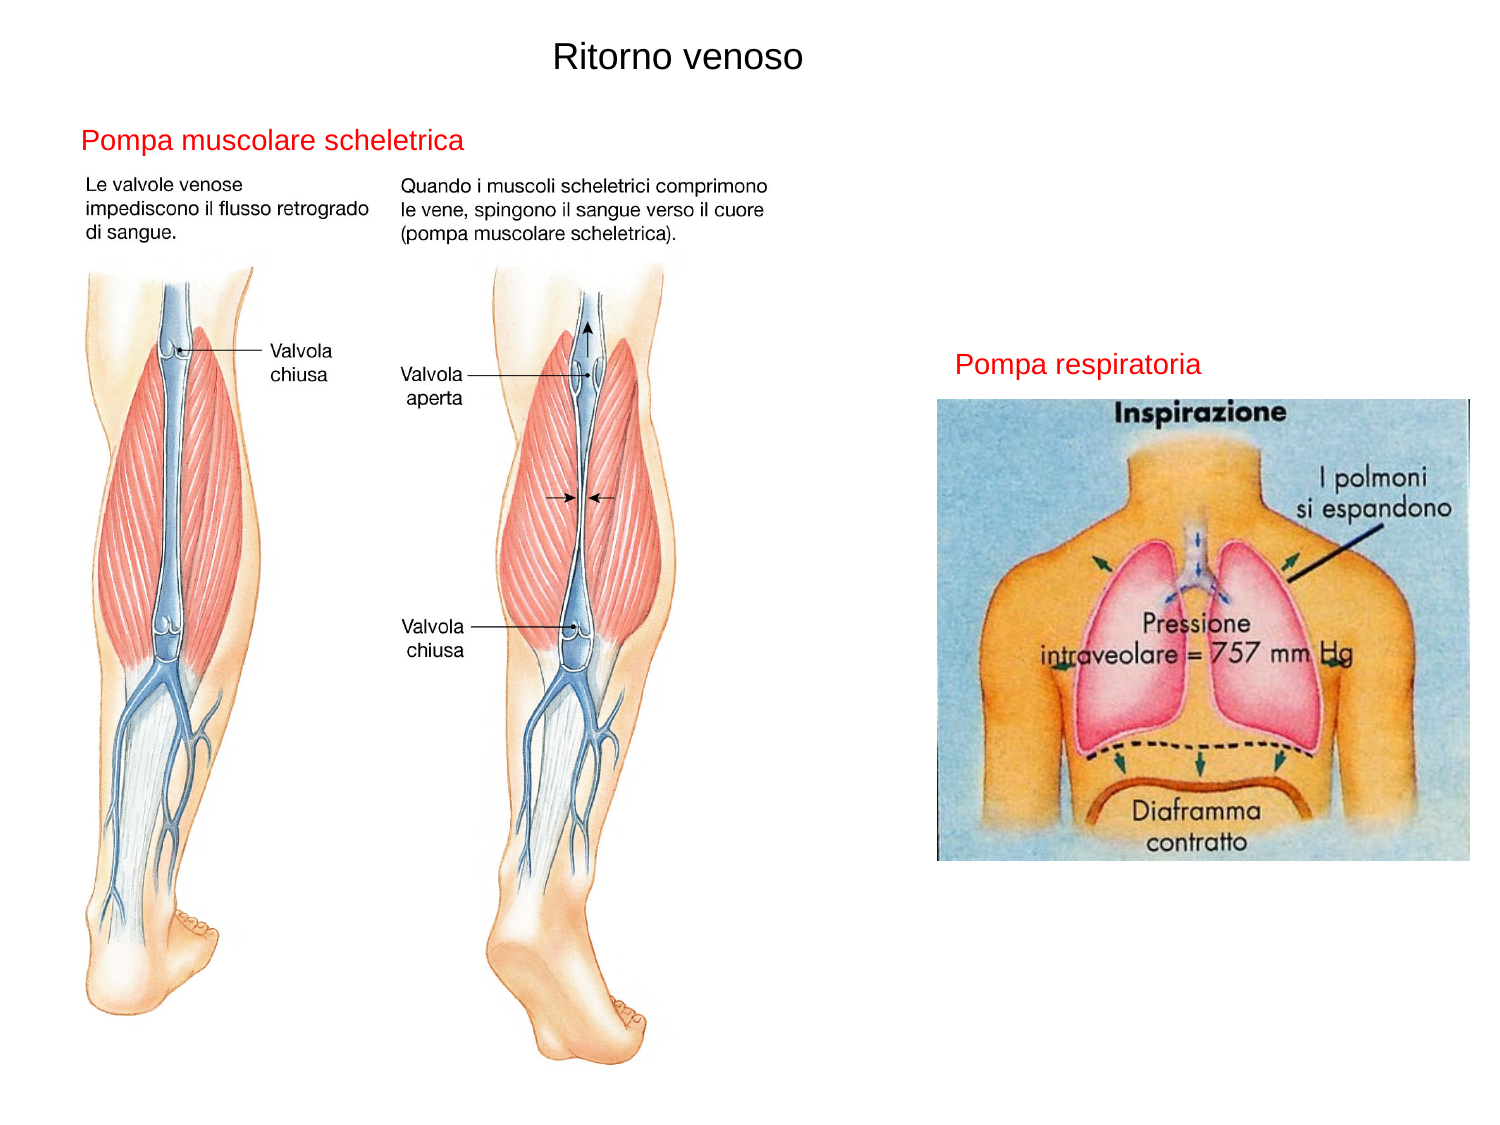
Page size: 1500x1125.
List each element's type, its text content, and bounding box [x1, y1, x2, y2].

picture [76, 172, 773, 1072]
text_box Ritorno venoso [537, 24, 938, 85]
text_box Pompa muscolare scheletrica [66, 113, 481, 164]
picture [937, 399, 1470, 861]
text_box Pompa respiratoria [939, 338, 1217, 388]
